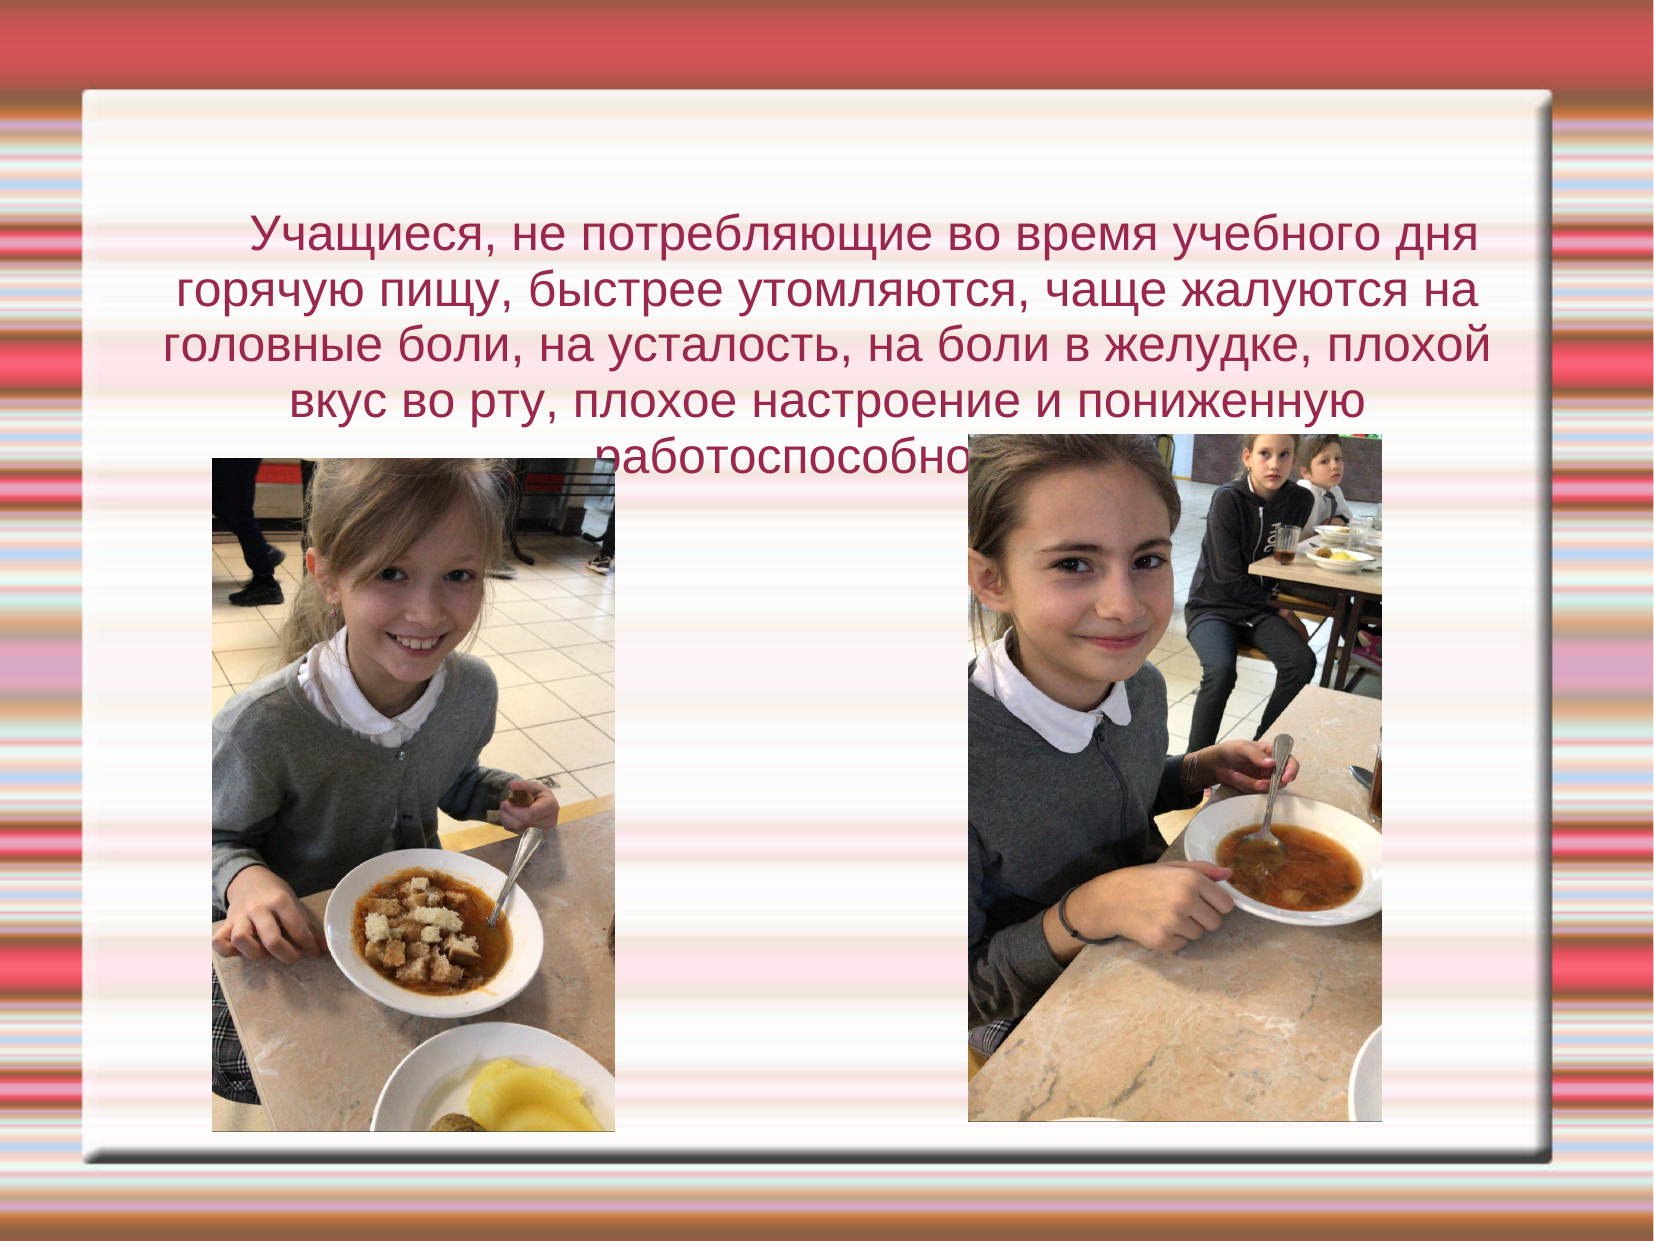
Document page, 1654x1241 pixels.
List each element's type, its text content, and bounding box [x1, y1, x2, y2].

picture [0, 0, 1654, 1241]
subtitle Учащиеся, не потребляющие во время учебного дня горячую пищу, быстрее утомляются, чаще жалуются на головные боли, на усталость, на боли в желудке, плохой вкус во рту, плохое настроение и пониженную работоспособность. [121, 114, 1534, 1132]
